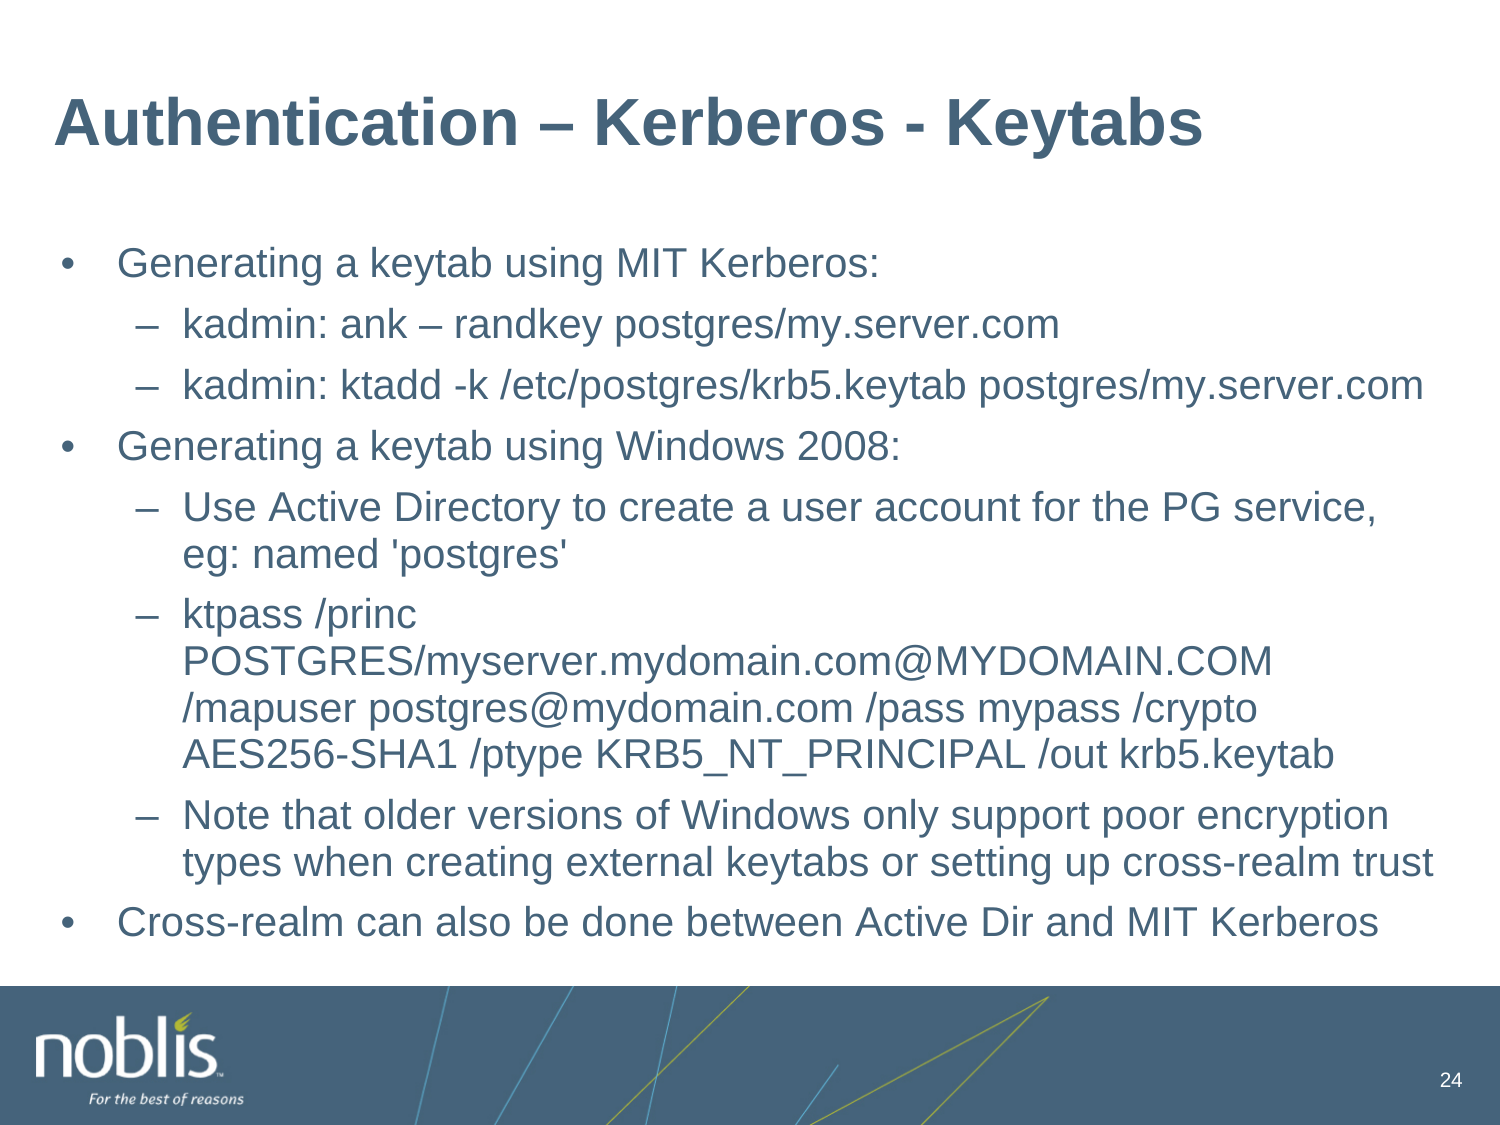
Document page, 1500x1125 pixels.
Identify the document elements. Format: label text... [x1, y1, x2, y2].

title Authentication – Kerberos - Keytabs [53, 38, 1438, 211]
picture [0, 986, 1500, 1125]
list Generating a keytab using MIT Kerberos: kadmin: ank – randkey postgres/my.server.com kadmin: ktadd -k /etc/postgres/krb5.keytab postgres/my.server.com Generating a keytab using Windows 2008: Use Active Directory to create a user account for the PG service, eg: named 'postgres' ktpass /princ POSTGRES/myserver.mydomain.com@MYDOMAIN.COM /mapuser postgres@mydomain.com /pass mypass /crypto AES256-SHA1 /ptype KRB5_NT_PRINCIPAL /out krb5.keytab Note that older versions of Windows only support poor encryption types when creating external keytabs or setting up cross-realm trust Cross-realm can also be done between Active Dir and MIT Kerberos [60, 239, 1437, 968]
